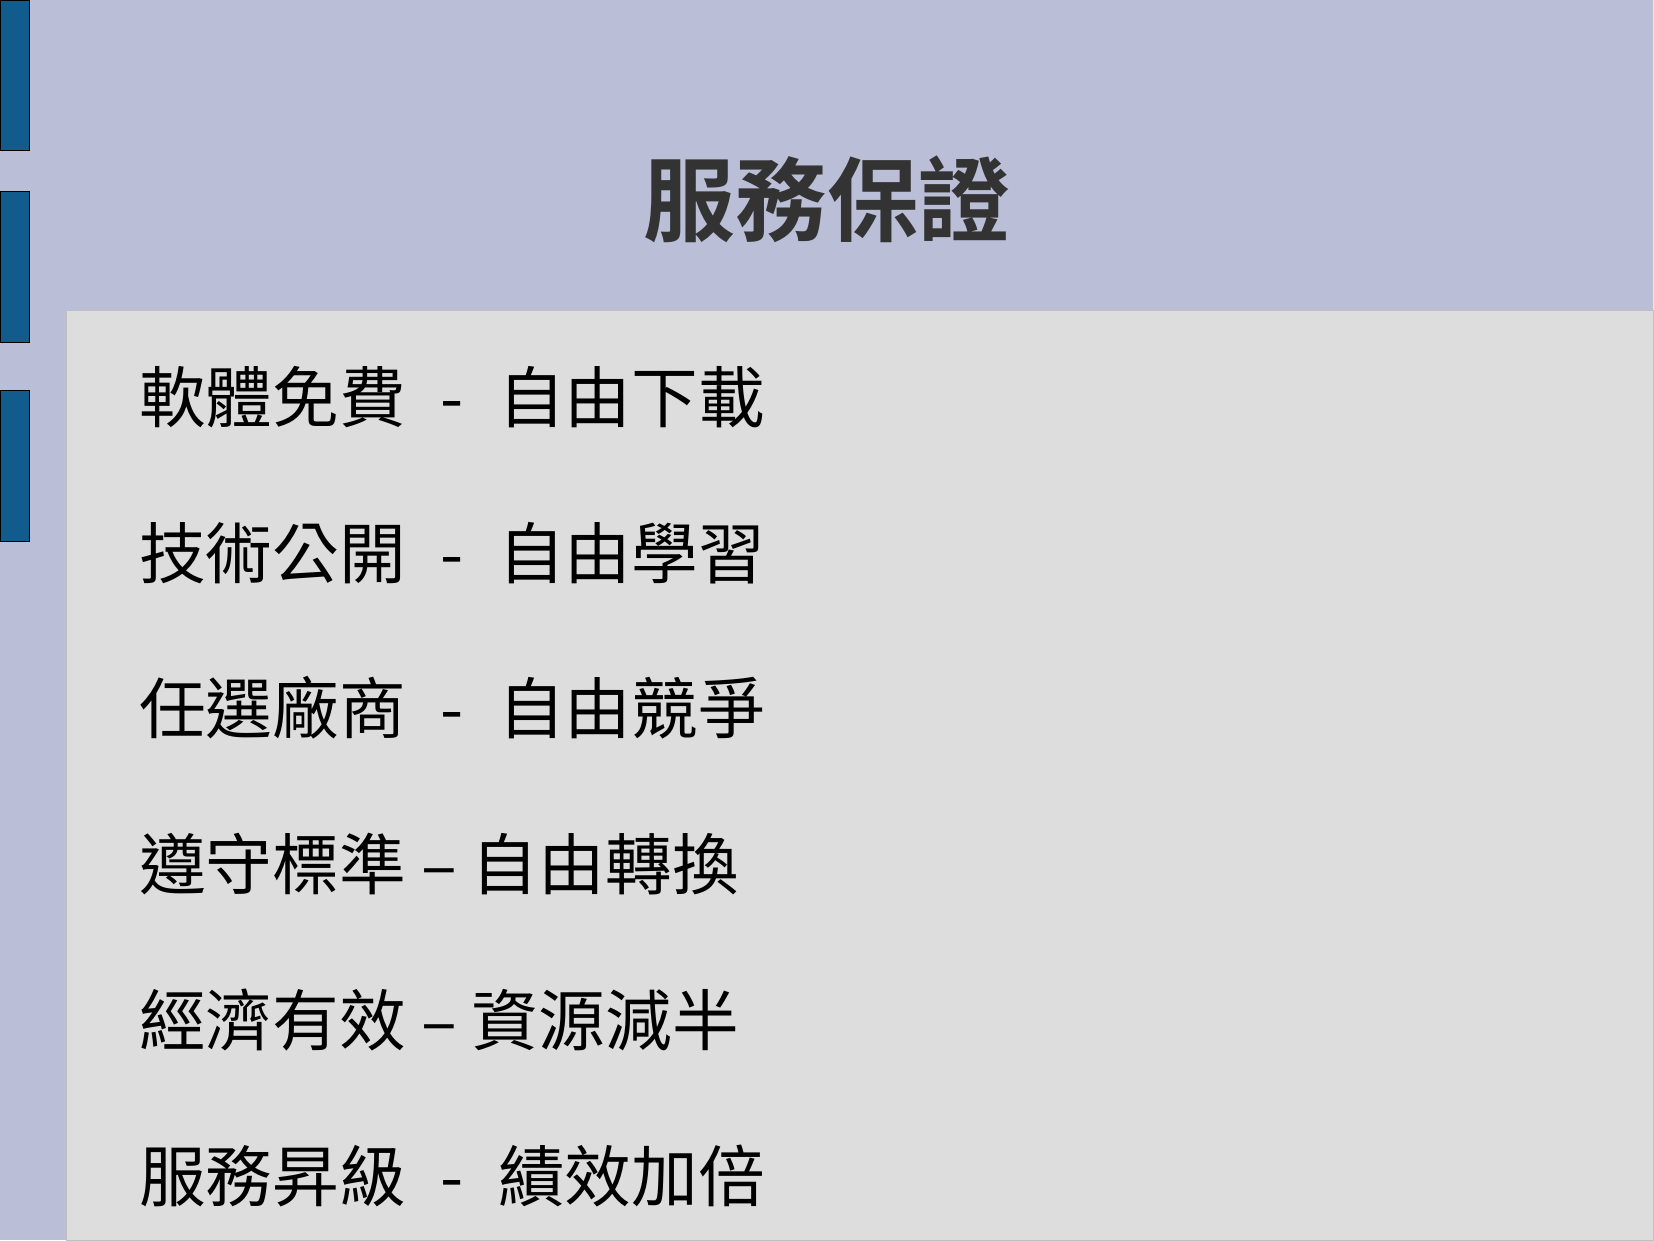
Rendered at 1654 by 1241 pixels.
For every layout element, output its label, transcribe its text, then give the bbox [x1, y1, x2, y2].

title 服務保證 [121, 91, 1534, 299]
list 軟體免費 - 自由下載 技術公開 - 自由學習 任選廠商 - 自由競爭 遵守標準 – 自由轉換 經濟有效 – 資源減半 服務昇級 - 績效加倍 [121, 344, 1534, 1127]
